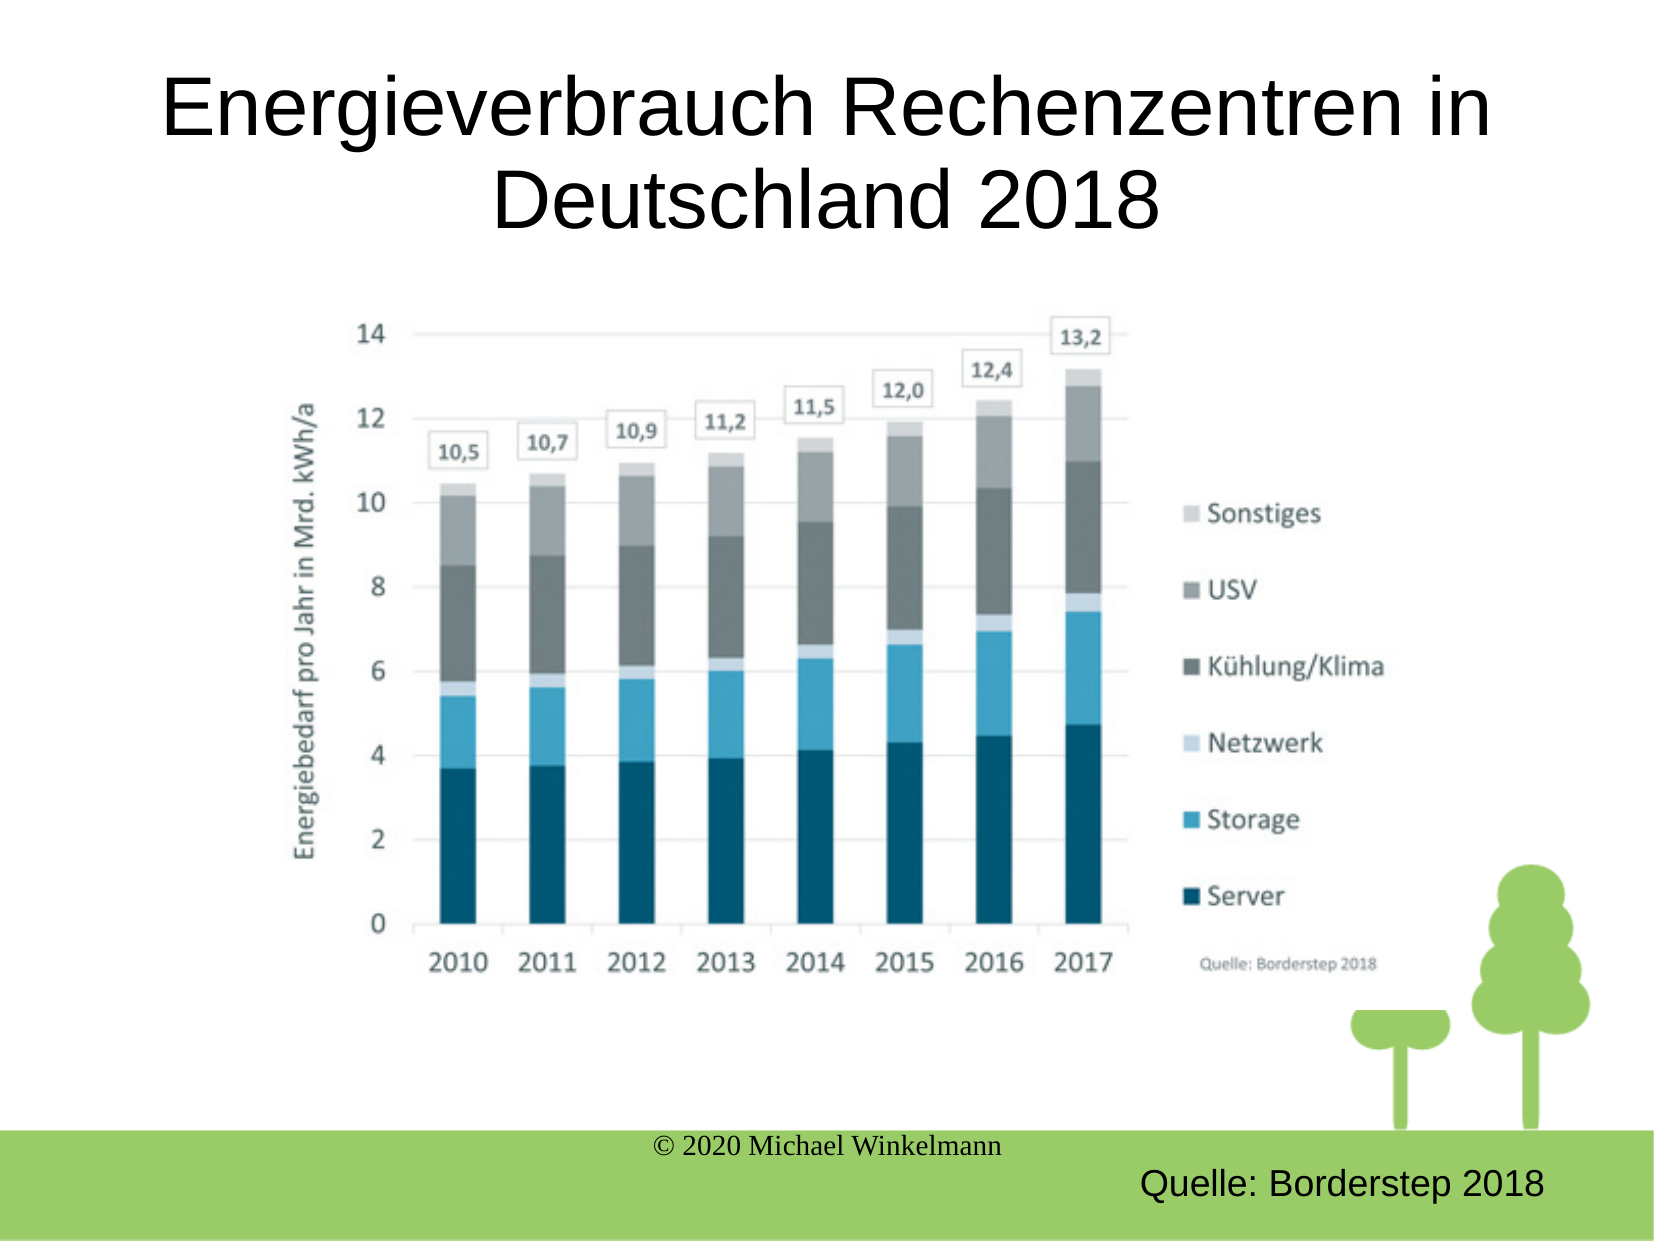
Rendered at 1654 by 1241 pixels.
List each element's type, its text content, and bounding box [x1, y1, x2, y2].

text_box Quelle: Borderstep 2018 [1125, 1155, 1636, 1212]
title Energieverbrauch Rechenzentren in Deutschland 2018 [82, 49, 1571, 257]
picture [0, 0, 1654, 1241]
